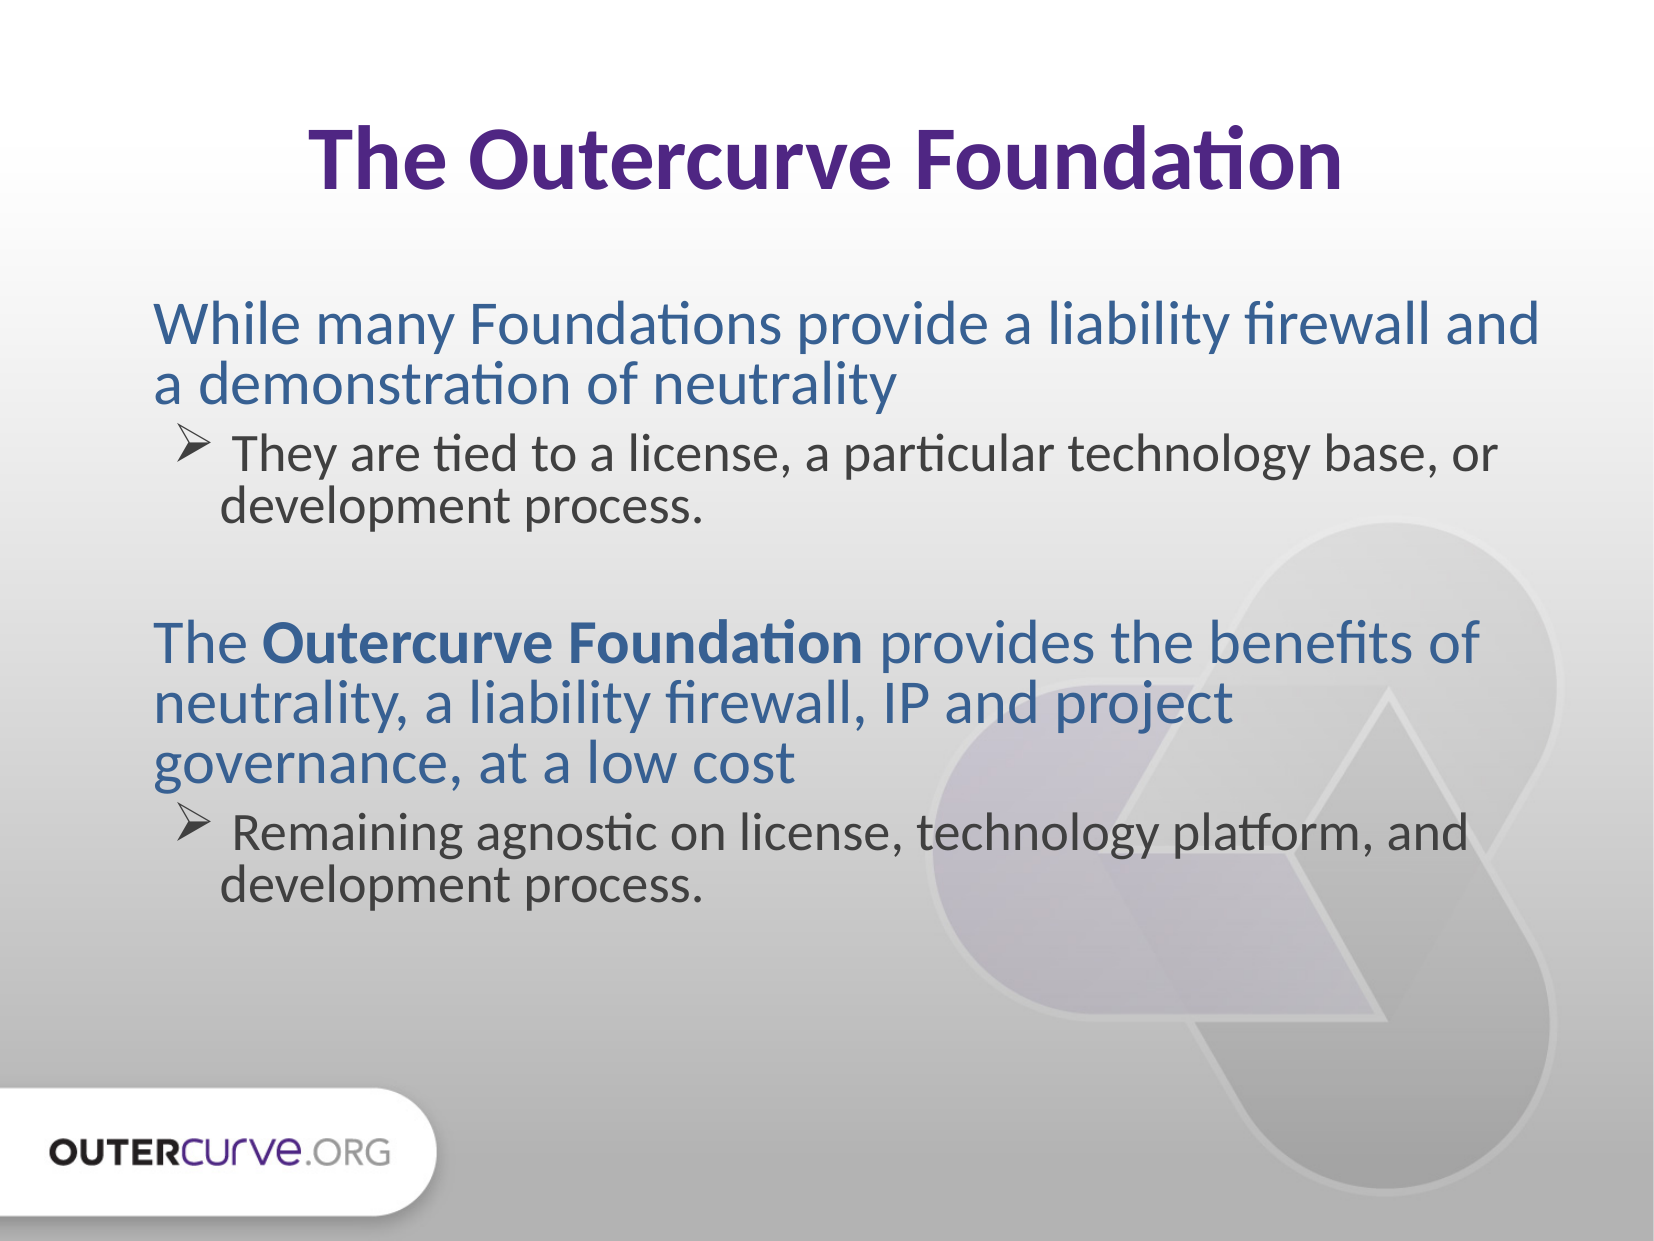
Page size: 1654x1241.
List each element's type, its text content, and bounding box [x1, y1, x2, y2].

picture [0, 0, 1654, 1241]
title The Outercurve Foundation [82, 49, 1571, 257]
list While many Foundations provide a liability firewall and a demonstration of neutrality They are tied to a license, a particular technology base, or development process. The Outercurve Foundation provides the benefits of neutrality, a liability firewall, IP and project governance, at a low cost Remaining agnostic on license, technology platform, and development process. [82, 289, 1571, 1117]
